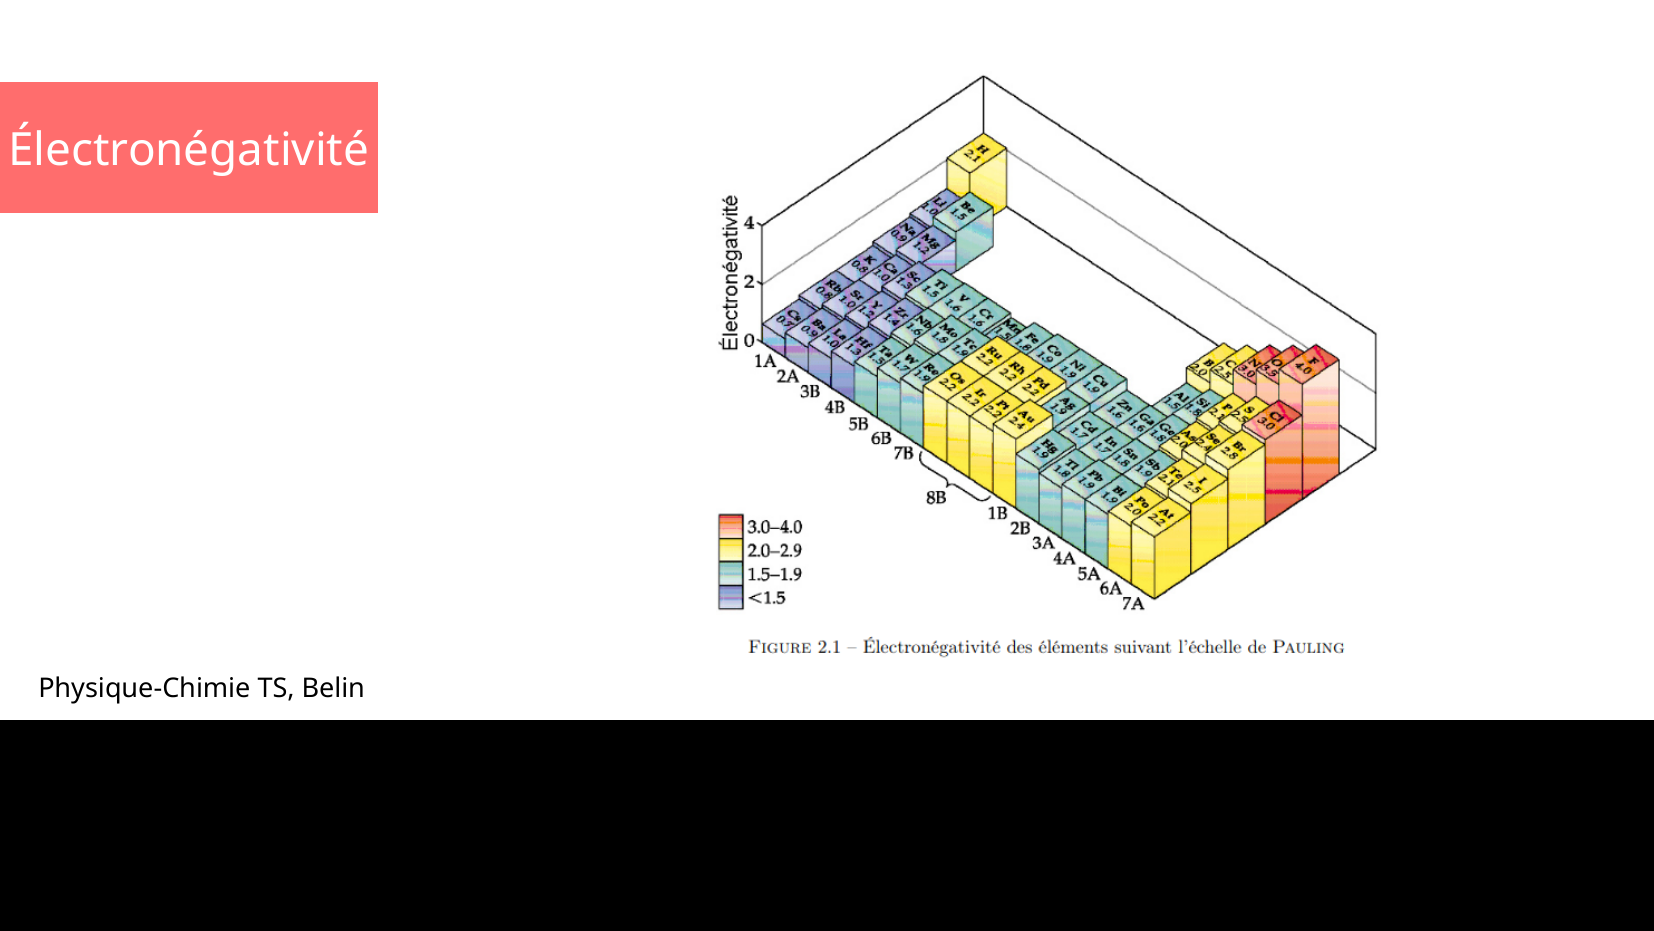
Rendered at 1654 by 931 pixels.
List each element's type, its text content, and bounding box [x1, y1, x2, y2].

text_box Électronégativité [0, 82, 378, 213]
picture [646, 58, 1430, 673]
text_box Physique-Chimie TS, Belin [23, 661, 357, 711]
text_box [0, 720, 1654, 931]
